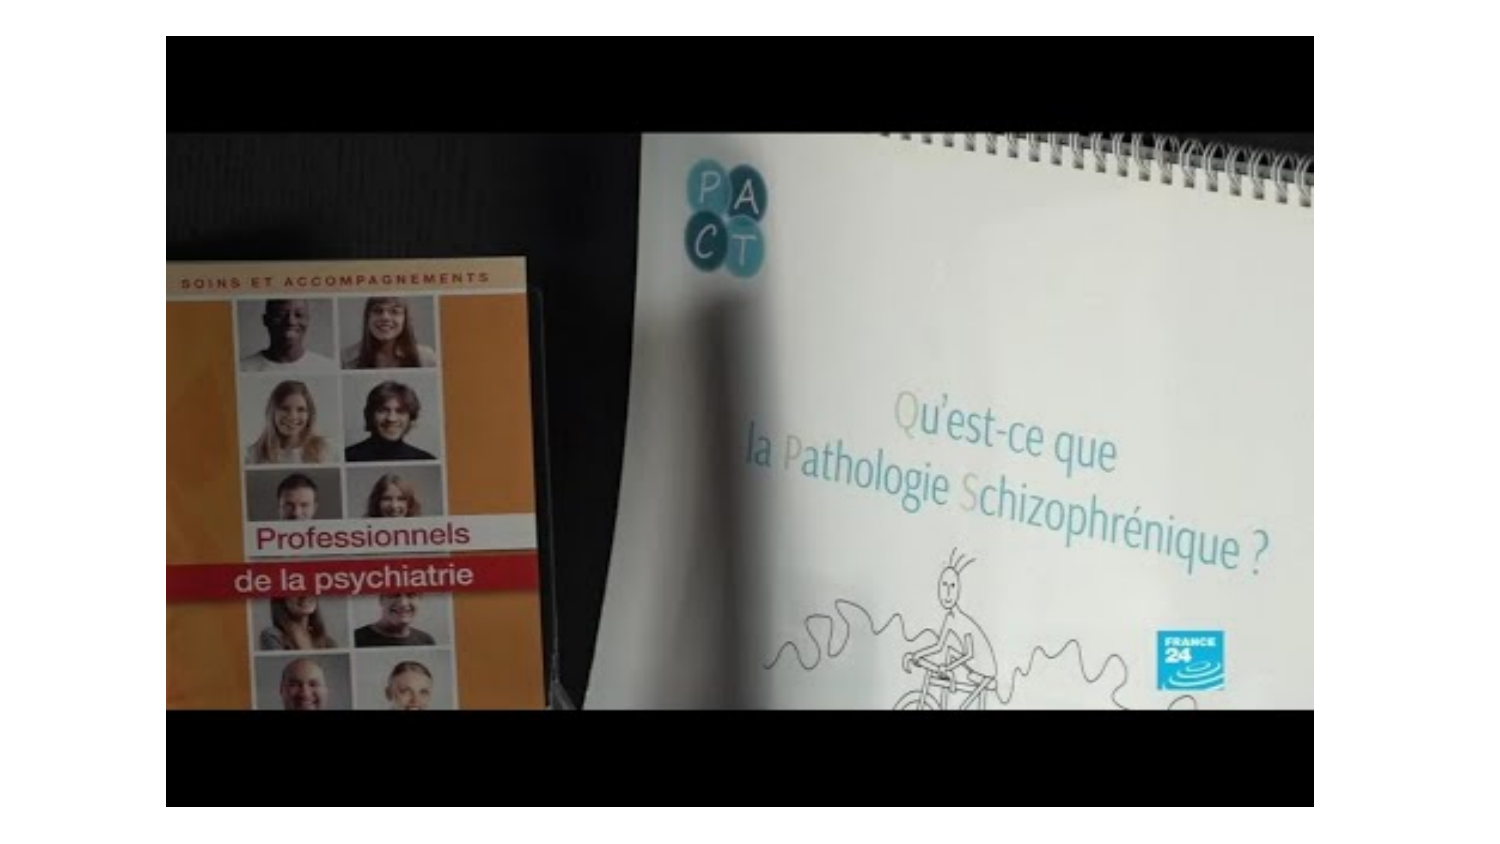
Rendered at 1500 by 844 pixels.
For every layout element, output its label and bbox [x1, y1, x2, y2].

picture [166, 36, 1314, 808]
